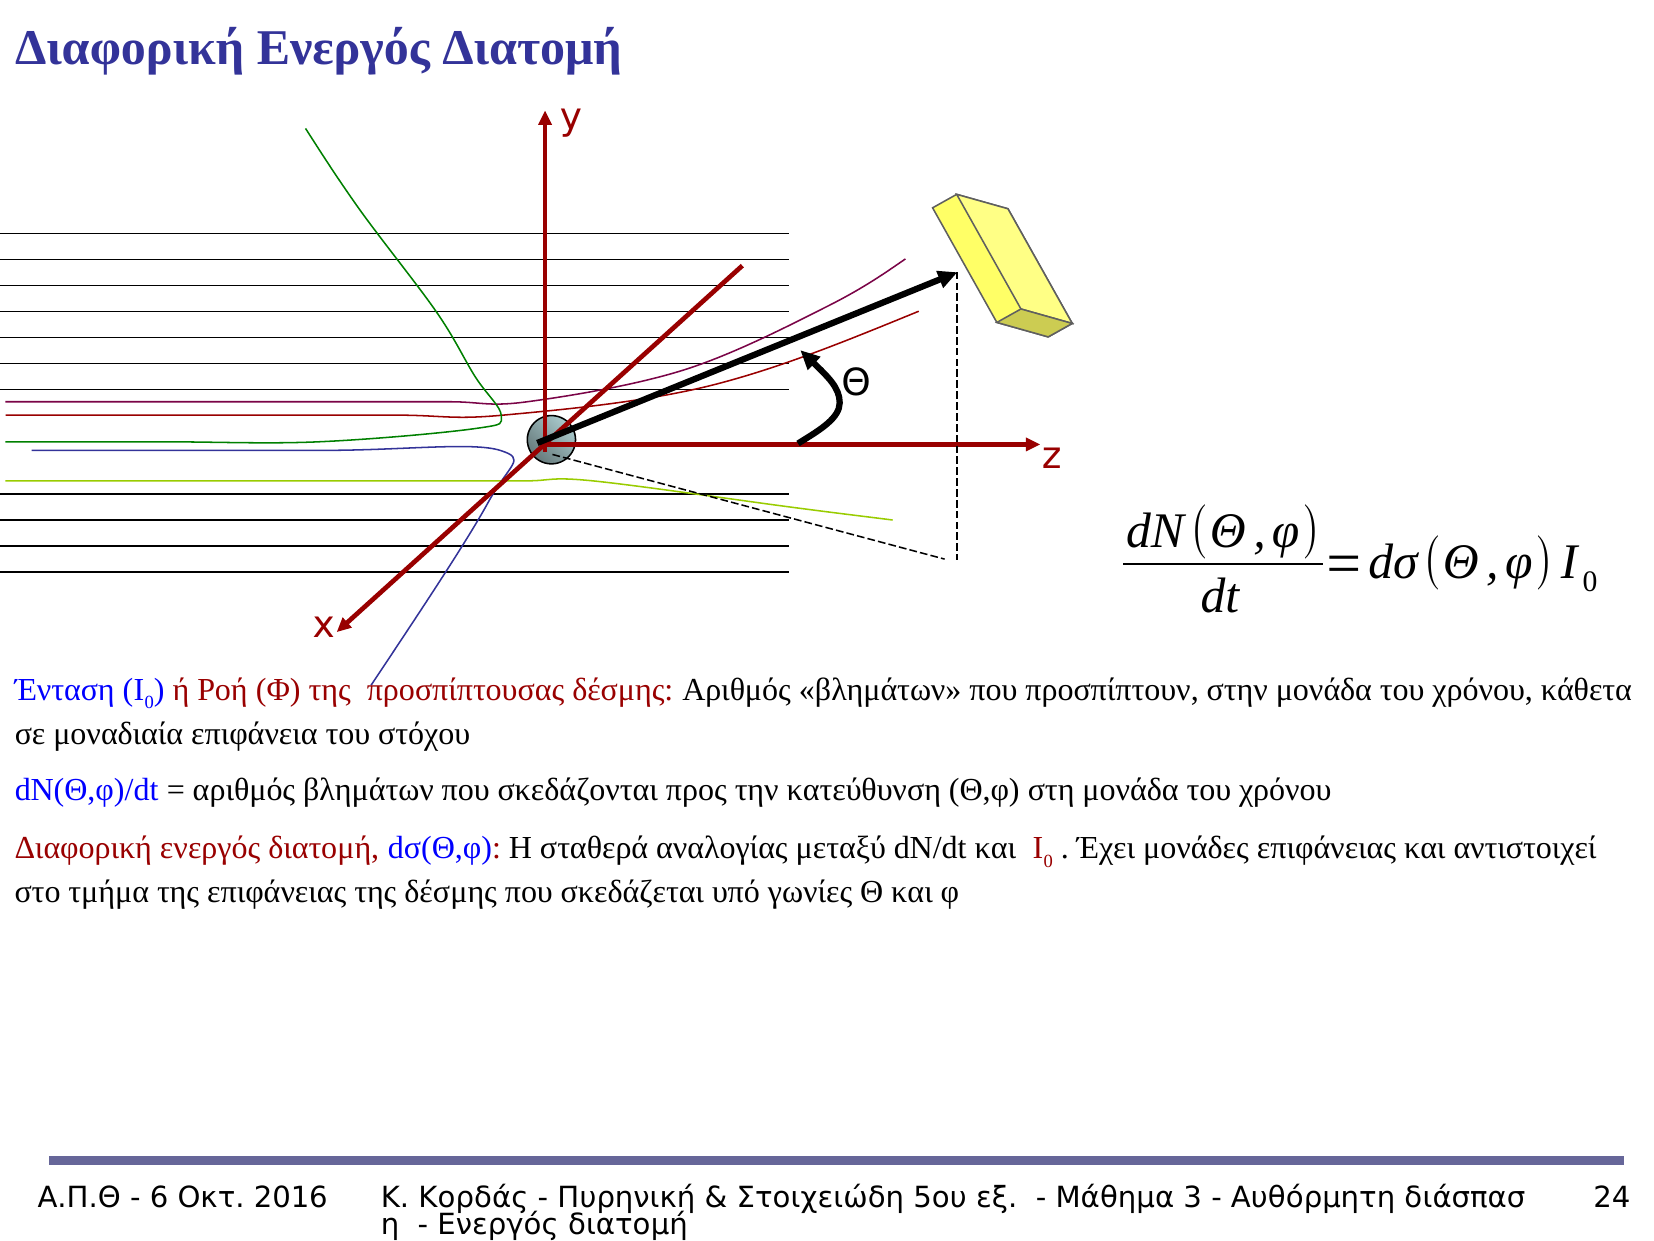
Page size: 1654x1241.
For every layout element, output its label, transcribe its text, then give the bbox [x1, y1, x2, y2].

text_box z [1027, 423, 1080, 484]
text_box [552, 432, 576, 442]
text_box Ένταση (Ι0) ή Ροή (Φ) της προσπίπτουσας δέσμης: Αριθμός «βλημάτων» που προσπίπτουν, στην μονάδα του χρόνου, κάθετα σε μοναδιαία επιφάνεια του στόχου dN(Θ,φ)/dt = αριθμός βλημάτων που σκεδάζονται προς την κατεύθυνση (Θ,φ) στη μονάδα του χρόνου [0, 660, 1654, 815]
text_box [535, 447, 575, 464]
chart [1107, 500, 1609, 624]
text_box [932, 194, 1073, 337]
text_box Θ [826, 350, 866, 411]
text_box y [545, 84, 598, 146]
title Διαφορική Ενεργός Διατομή [0, 0, 1489, 89]
text_box [527, 417, 543, 453]
text_box [547, 415, 566, 435]
text_box Διαφορική ενεργός διατομή, dσ(Θ,φ): Η σταθερά αναλογίας μεταξύ dN/dt και Ι0 . Έχει μονάδες επιφάνειας και αντιστοιχεί στο τμήμα της επιφάνειας της δέσμης που σκεδάζεται υπό γωνίες Θ και φ [0, 819, 1622, 917]
text_box x [297, 592, 350, 654]
text_box Θ [847, 370, 864, 393]
